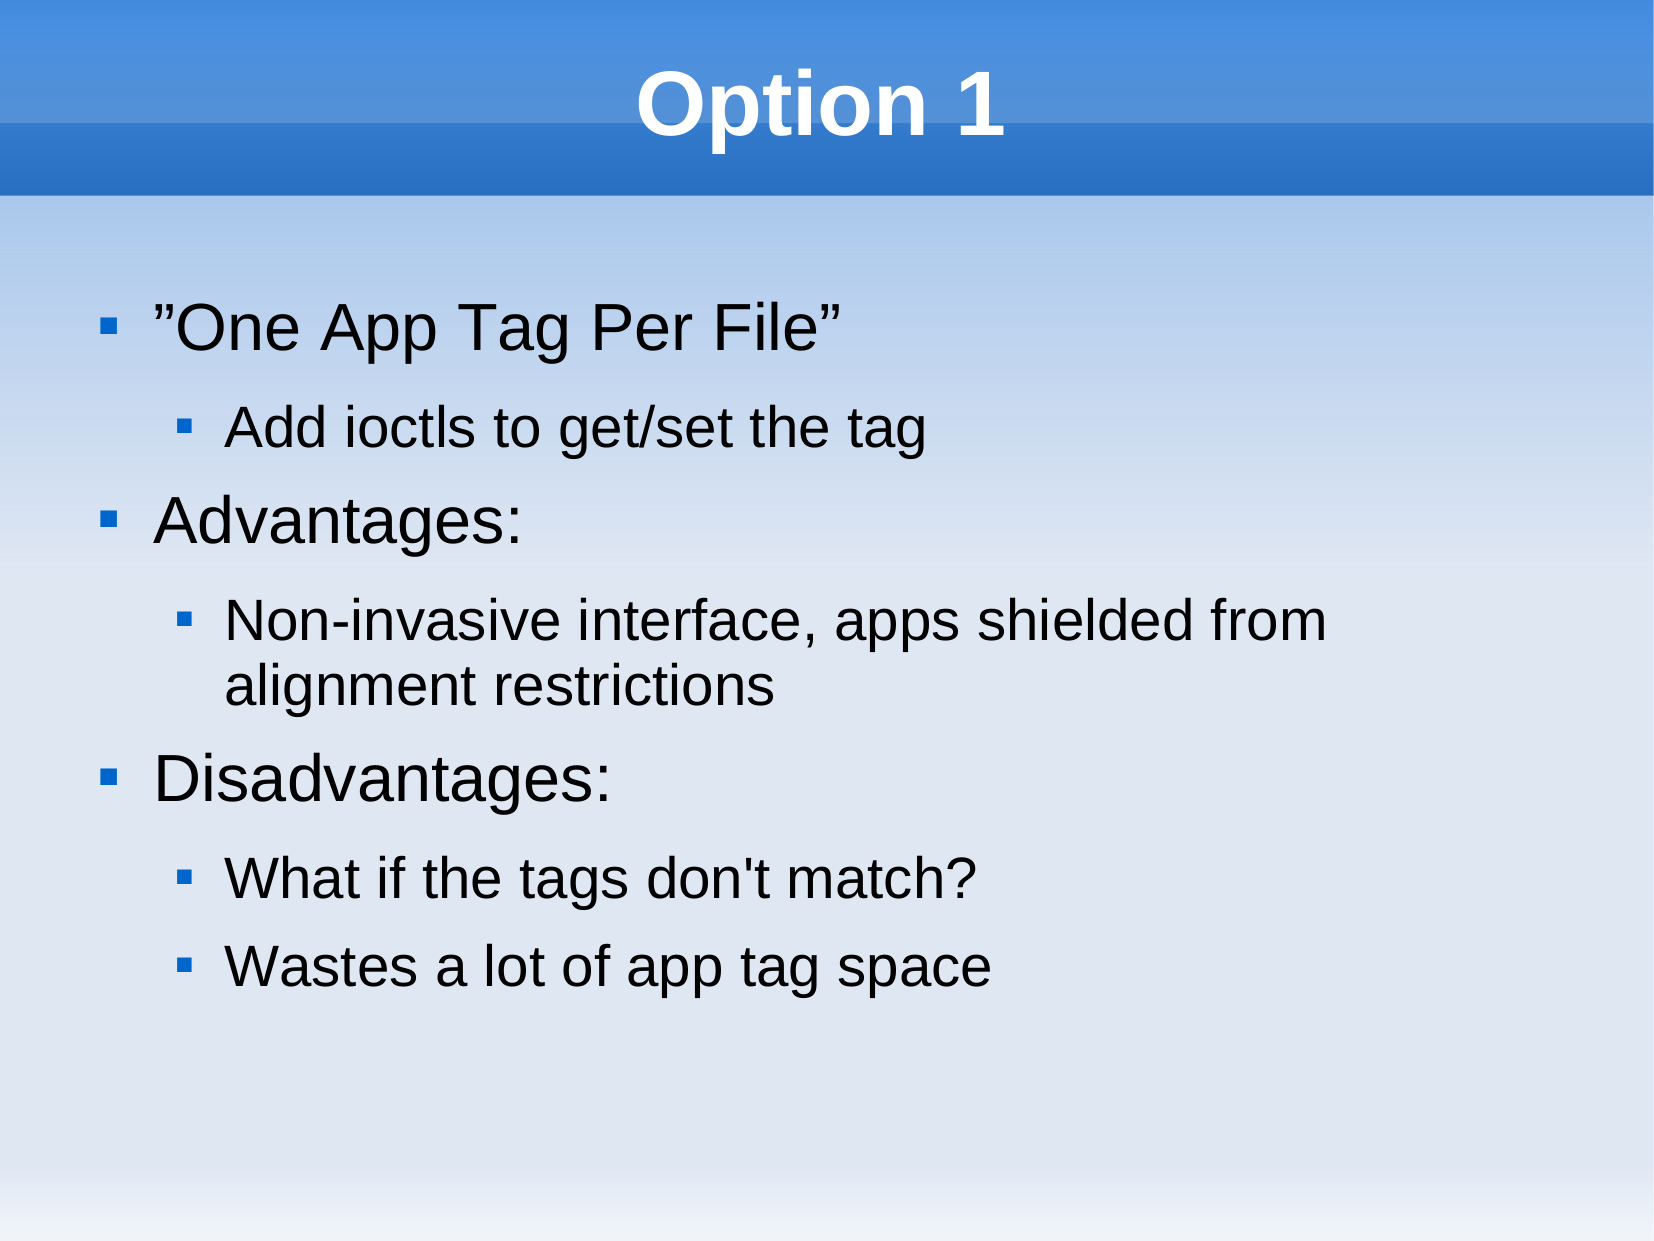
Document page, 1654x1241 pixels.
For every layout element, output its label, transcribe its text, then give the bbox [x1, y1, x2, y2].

picture [0, 0, 1654, 1241]
title Option 1 [76, 7, 1565, 200]
list ”One App Tag Per File” Add ioctls to get/set the tag Advantages: Non-invasive interface, apps shielded from alignment restrictions Disadvantages: What if the tags don't match? Wastes a lot of app tag space [82, 290, 1571, 1094]
